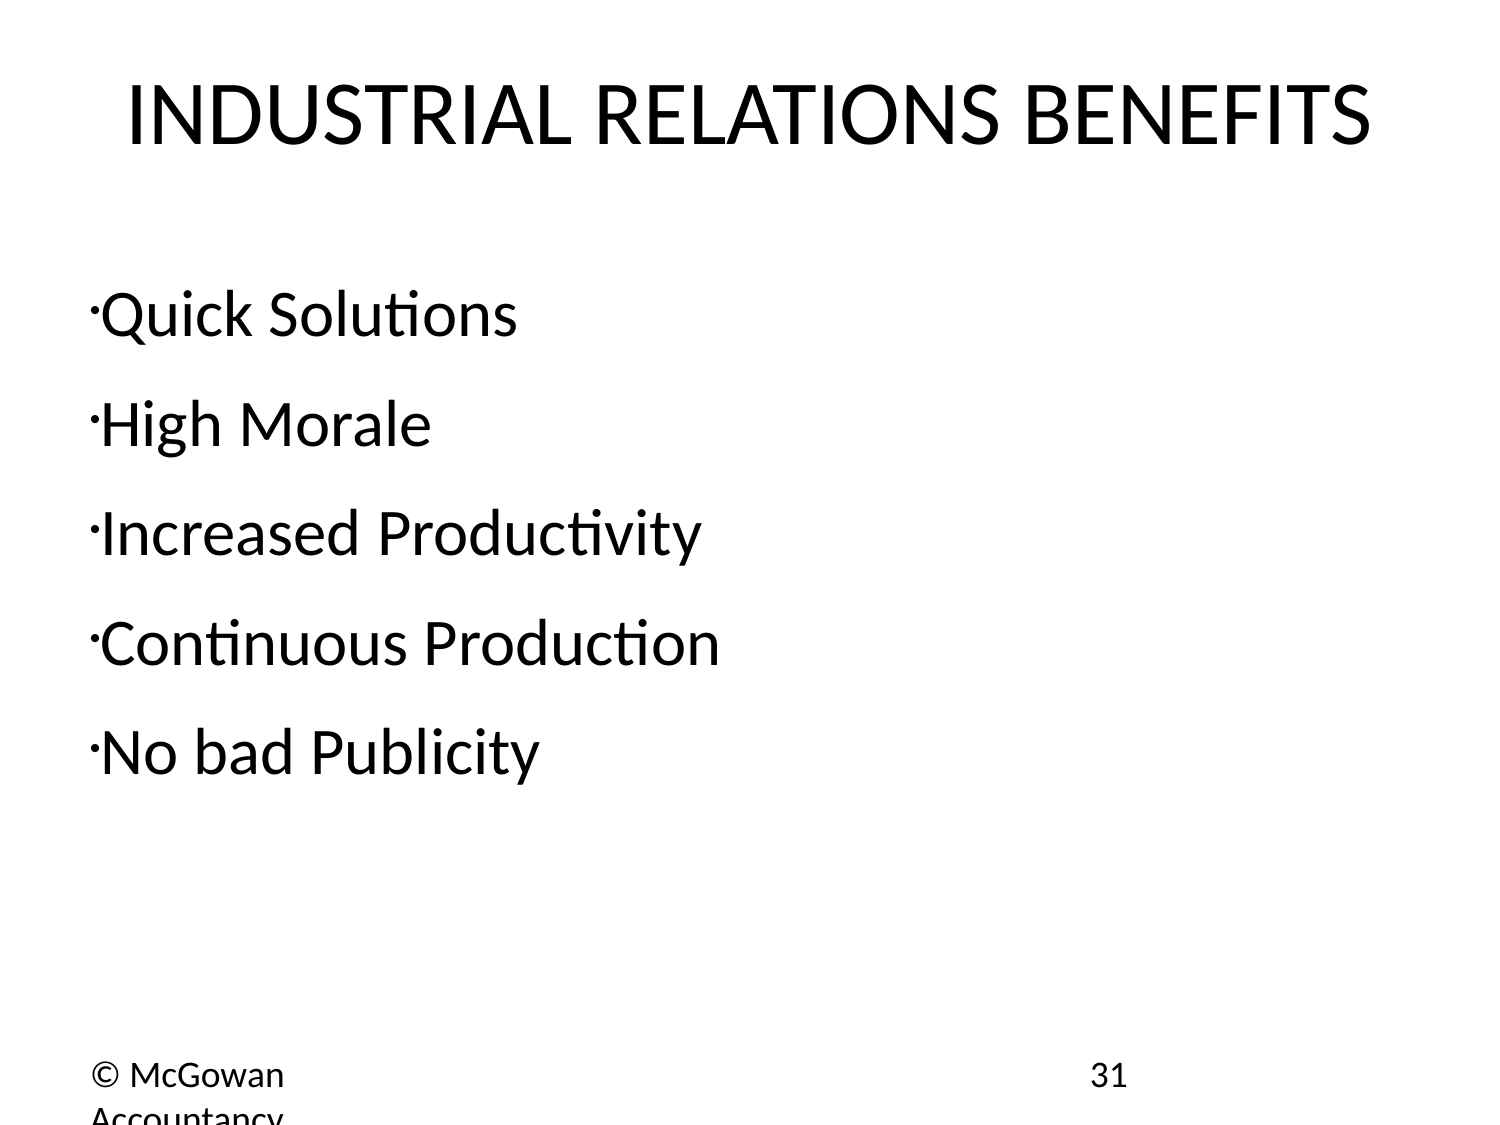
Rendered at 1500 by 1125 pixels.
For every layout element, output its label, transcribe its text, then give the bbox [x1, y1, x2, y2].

title INDUSTRIAL RELATIONS BENEFITS [75, 45, 1425, 233]
text_box © McGowan Accountancy Services [75, 1042, 425, 1103]
list Quick Solutions High Morale Increased Productivity Continuous Production No bad Publicity [75, 262, 1425, 1005]
text_box [1074, 1042, 1425, 1103]
